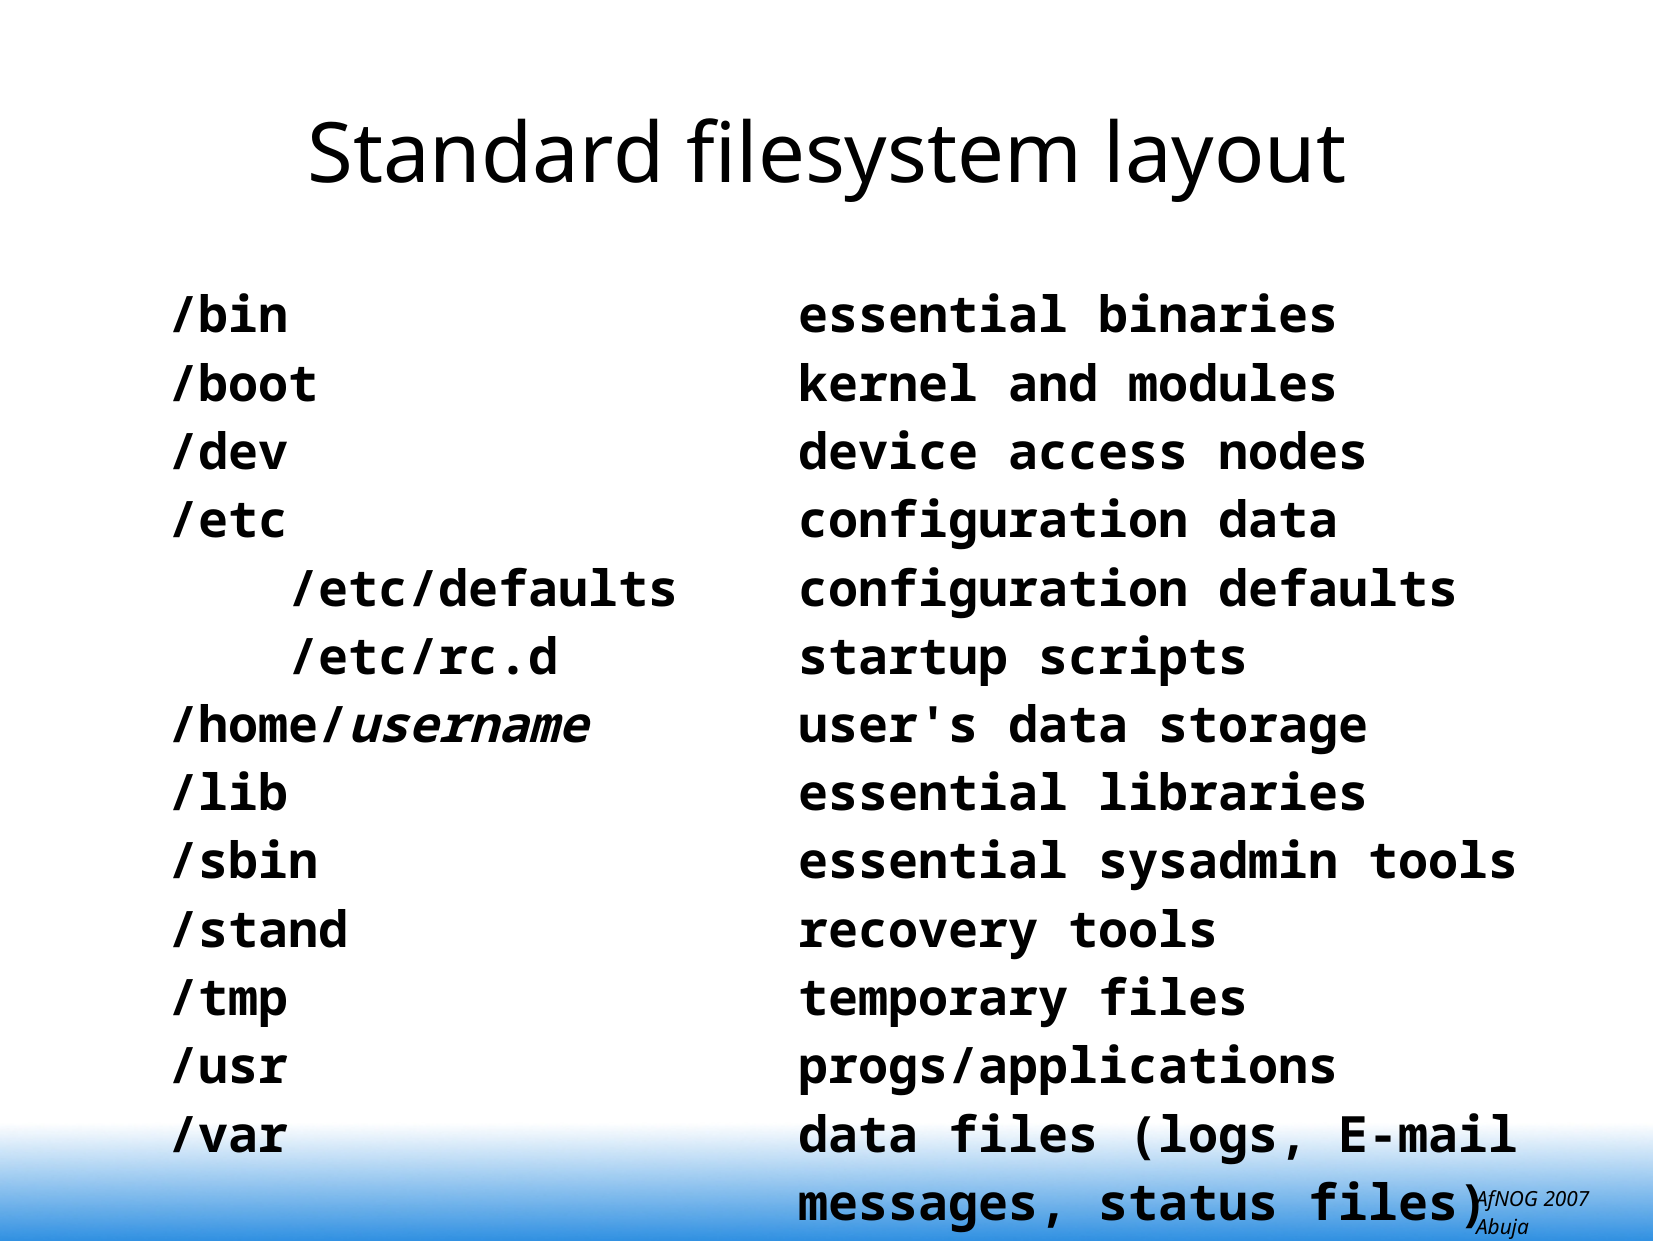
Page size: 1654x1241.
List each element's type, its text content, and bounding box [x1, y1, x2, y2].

picture [807, 1130, 819, 1146]
text_box /bin essential binaries /boot kernel and modules /dev device access nodes /etc configuration data /etc/defaults configuration defaults /etc/rc.d startup scripts /home/username user's data storage /lib essential libraries /sbin essential sysadmin tools /stand recovery tools /tmp temporary files /usr progs/applications /var data files (logs, E-mail messages, status files) [168, 279, 1541, 1079]
picture [0, 1122, 1653, 1241]
title Standard filesystem layout [121, 46, 1534, 254]
